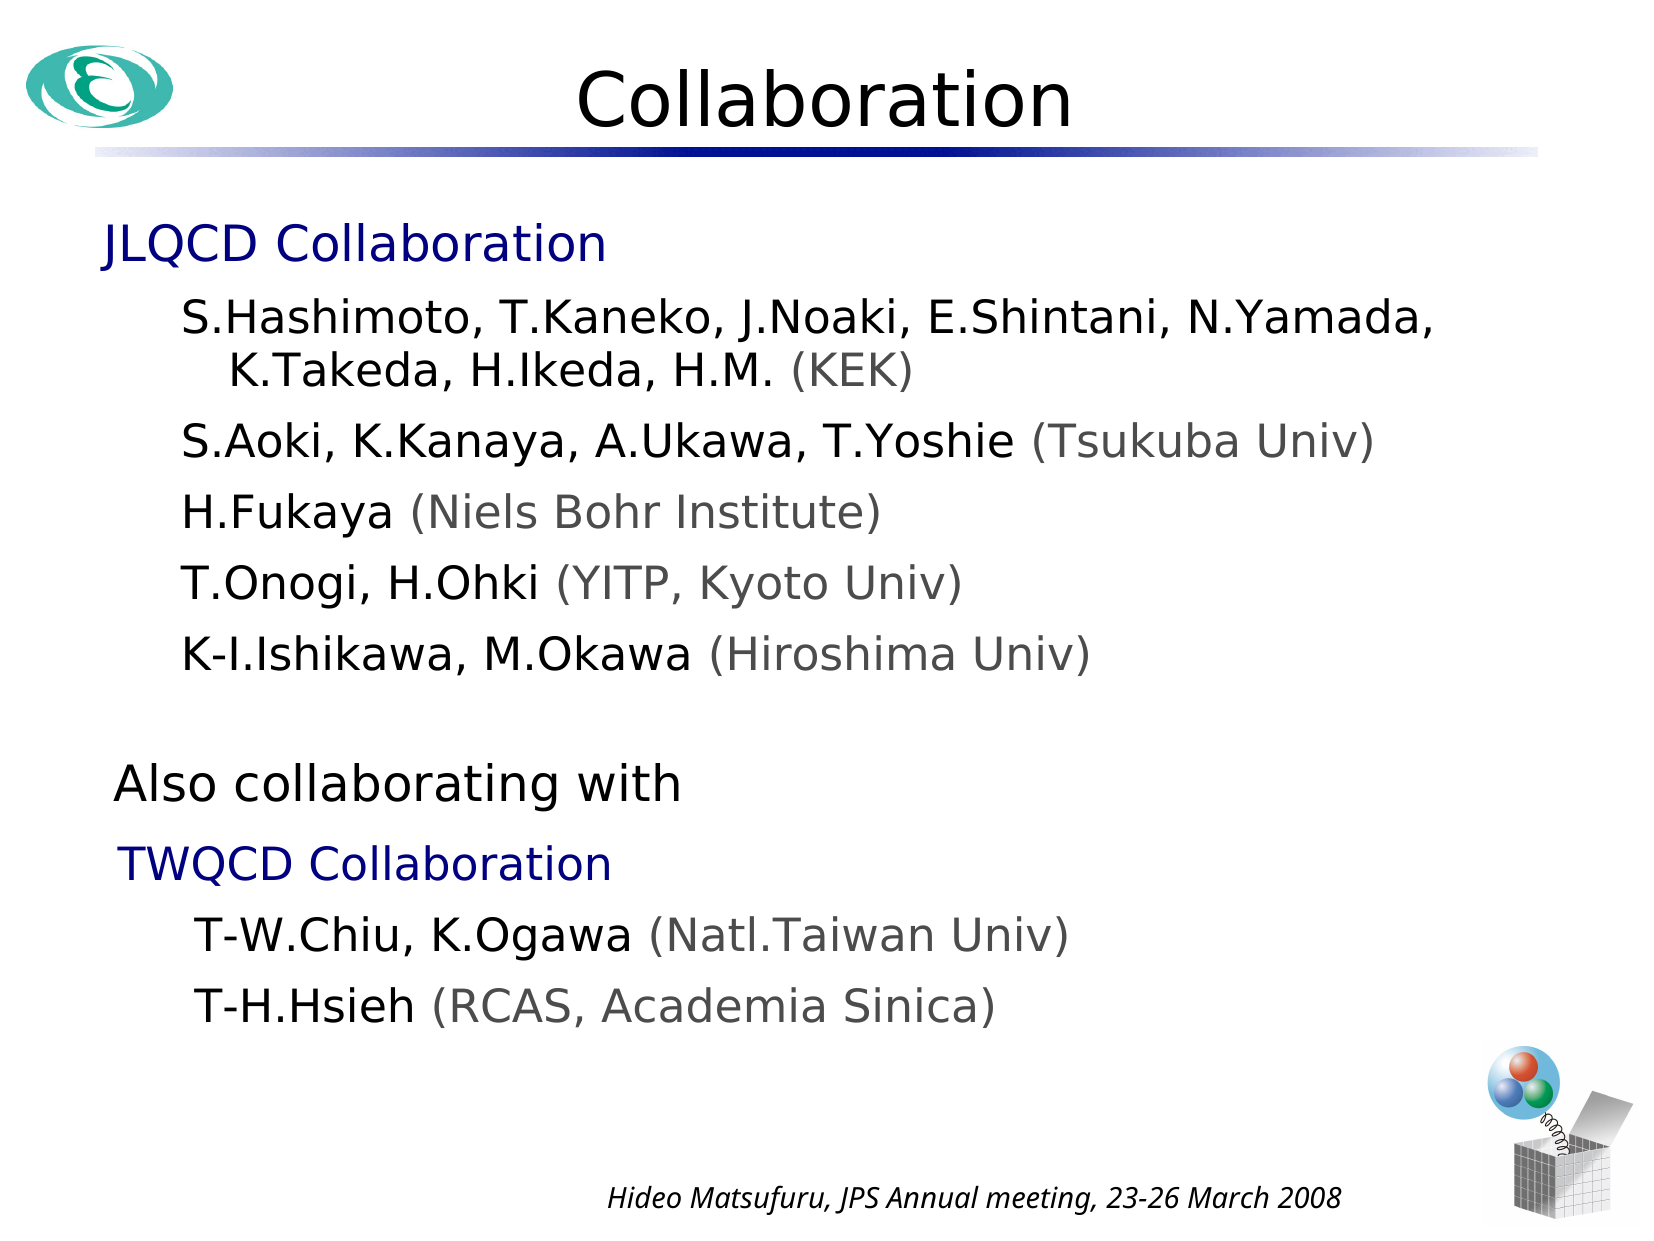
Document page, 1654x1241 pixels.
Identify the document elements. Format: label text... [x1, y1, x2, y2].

title Collaboration [201, 47, 1450, 154]
picture [20, 37, 179, 136]
picture [95, 147, 1538, 157]
list JLQCD Collaboration S.Hashimoto, T.Kaneko, J.Noaki, E.Shintani, N.Yamada, K.Takeda, H.Ikeda, H.M. (KEK) S.Aoki, K.Kanaya, A.Ukawa, T.Yoshie (Tsukuba Univ) H.Fukaya (Niels Bohr Institute) T.Onogi, H.Ohki (YITP, Kyoto Univ) K-I.Ishikawa, M.Okawa (Hiroshima Univ) [86, 214, 1539, 710]
list TWQCD Collaboration T-W.Chiu, K.Ogawa (Natl.Taiwan Univ) T-H.Hsieh (RCAS, Academia Sinica) [99, 838, 1552, 1054]
picture [1482, 1039, 1639, 1226]
text_box Also collaborating with [113, 755, 684, 814]
